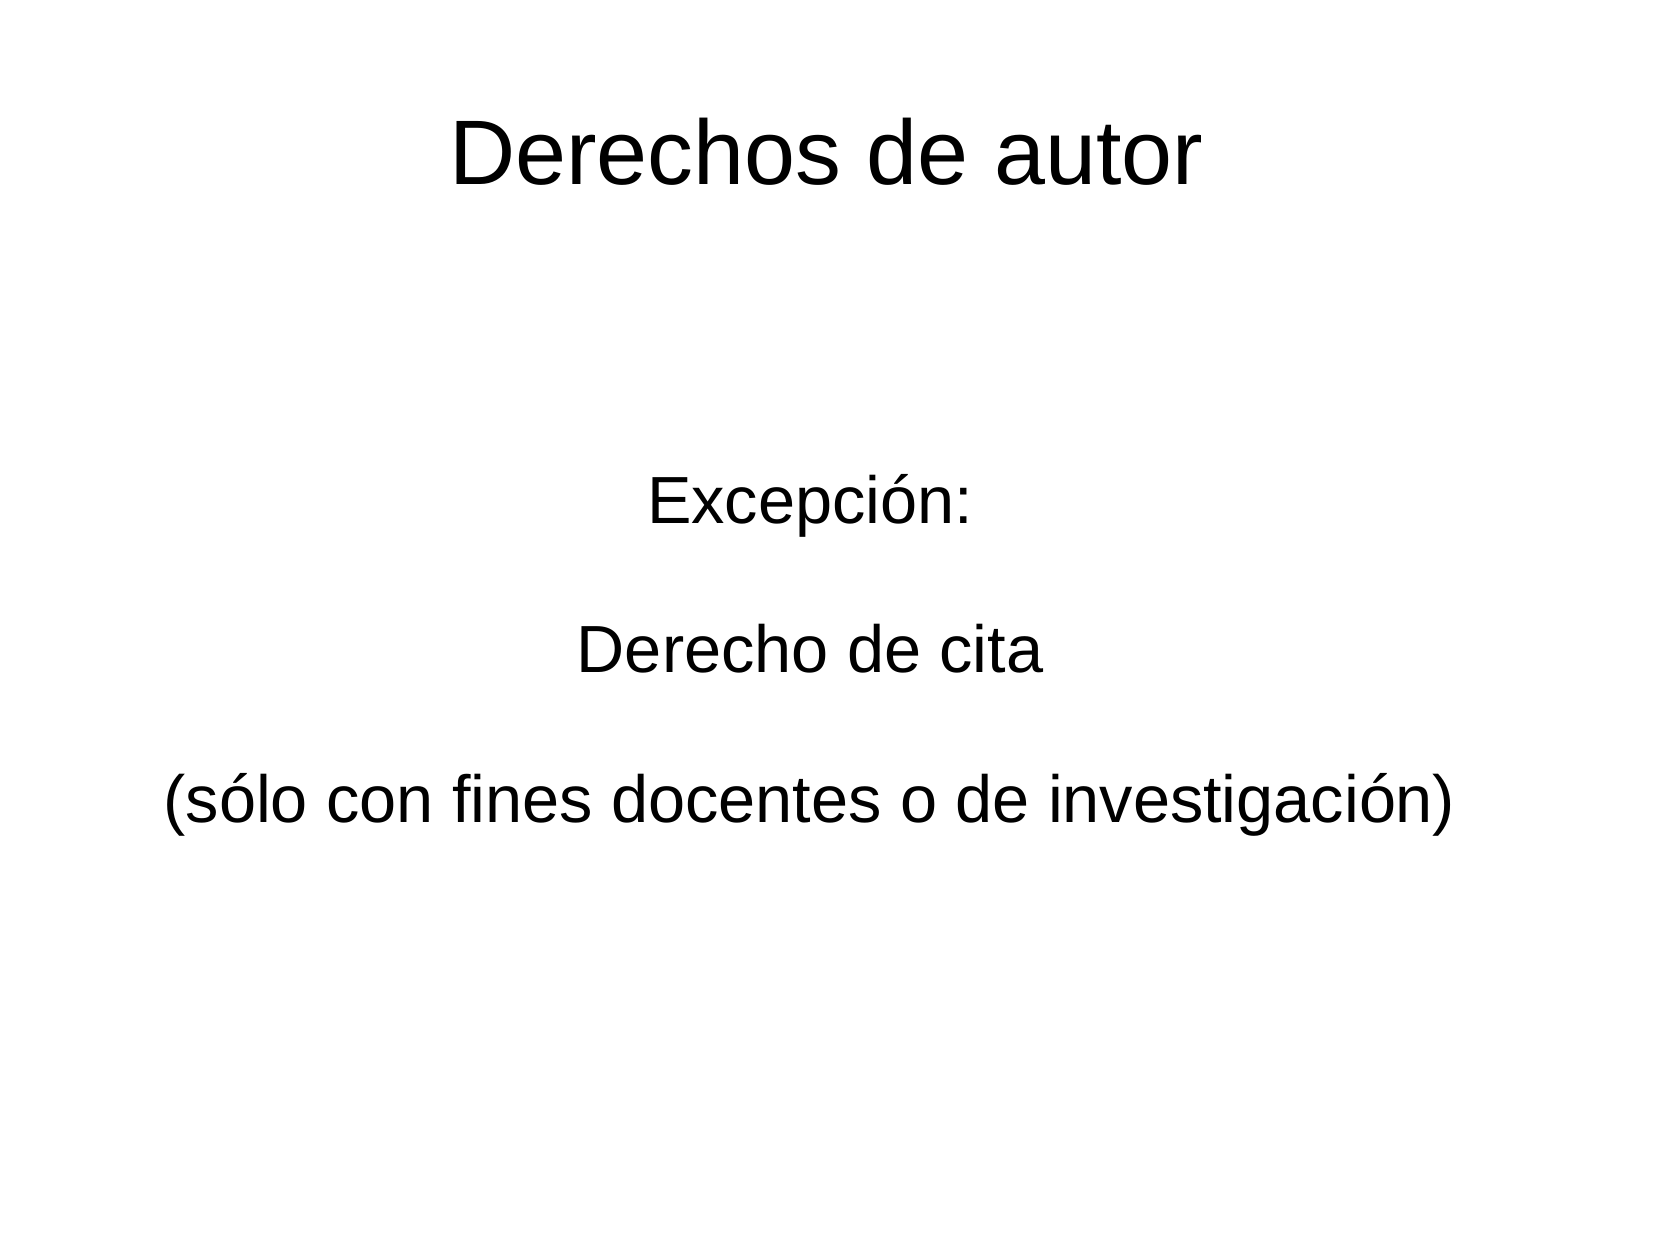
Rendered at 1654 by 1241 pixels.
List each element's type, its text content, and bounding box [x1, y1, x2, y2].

subtitle Excepción: Derecho de cita (sólo con fines docentes o de investigación) [82, 290, 1538, 1010]
title Derechos de autor [82, 49, 1571, 257]
